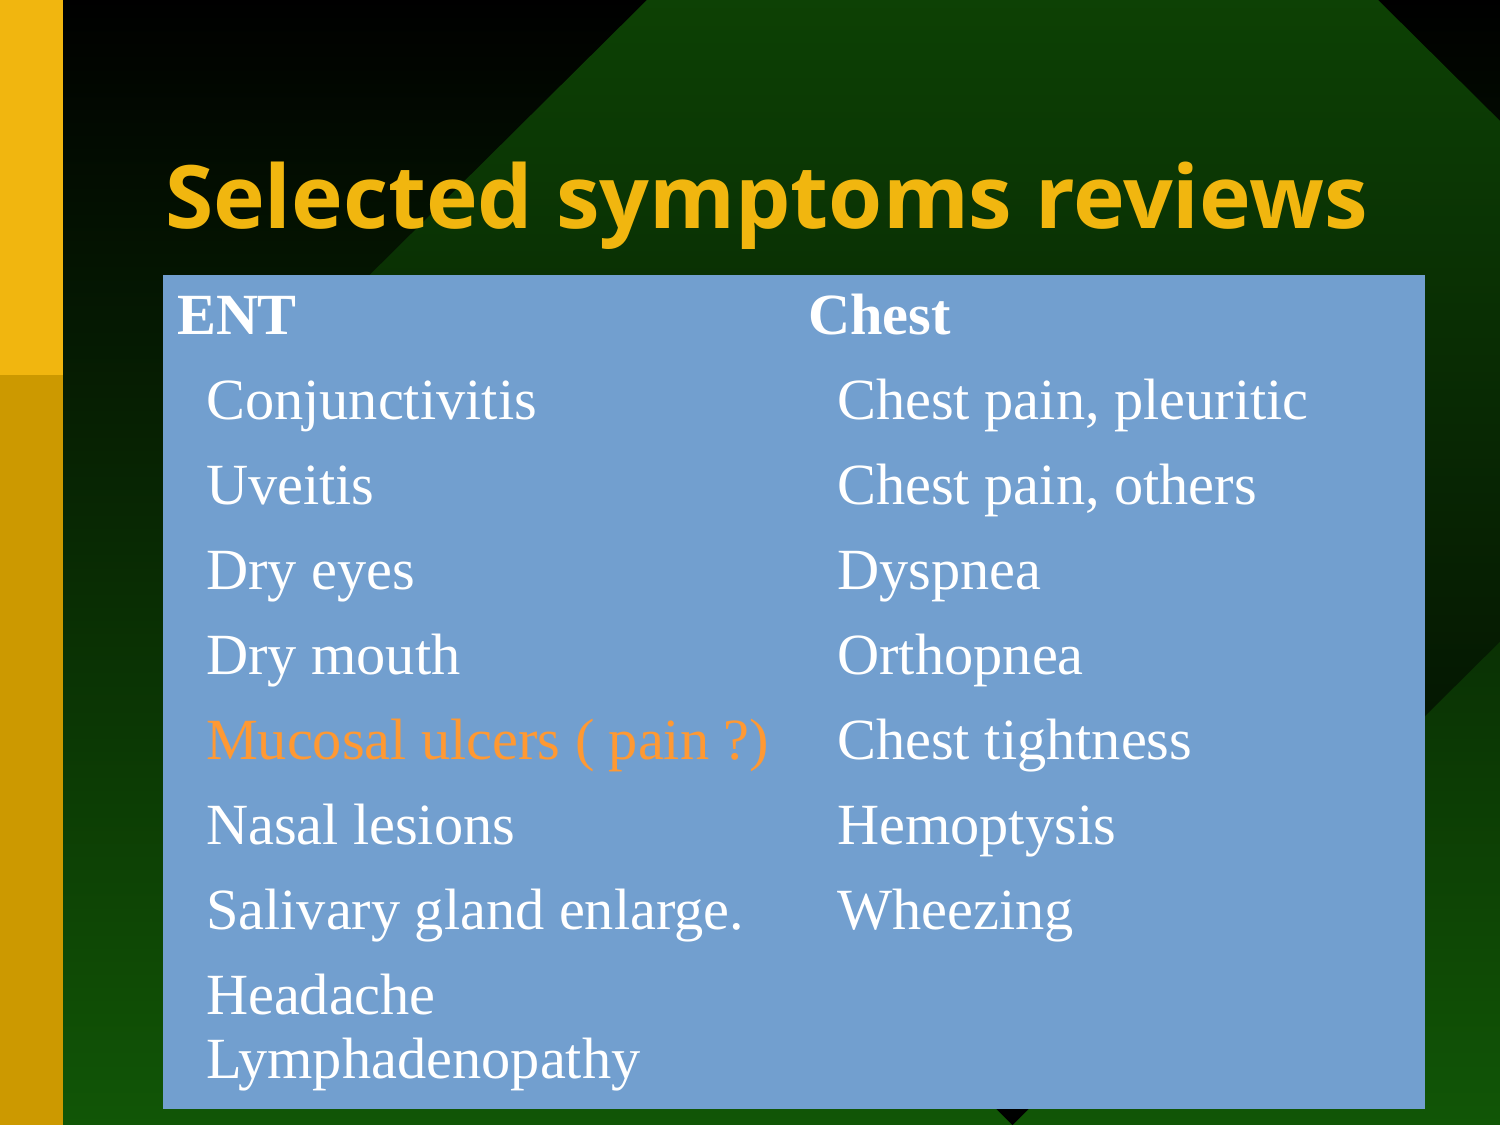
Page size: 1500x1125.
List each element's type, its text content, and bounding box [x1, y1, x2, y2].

table_cell Orthopnea [794, 615, 1425, 700]
table_cell Mucosal ulcers ( pain ?) [163, 700, 794, 785]
title Selected symptoms reviews [150, 99, 1388, 288]
table_cell Dyspnea [794, 530, 1425, 615]
table_header Chest [794, 275, 1425, 360]
table_cell Conjunctivitis [163, 360, 794, 445]
table_cell Chest pain, others [794, 445, 1425, 530]
table_cell Dry eyes [163, 530, 794, 615]
table_cell Nasal lesions [163, 785, 794, 870]
table_cell Chest tightness [794, 700, 1425, 785]
table_cell Chest pain, pleuritic [794, 360, 1425, 445]
table_cell Salivary gland enlarge. [163, 870, 794, 955]
table_header ENT [163, 275, 794, 360]
table_cell Dry mouth [163, 615, 794, 700]
table_cell Wheezing [794, 870, 1425, 955]
table_cell Hemoptysis [794, 785, 1425, 870]
table_cell Headache Lymphadenopathy [163, 955, 794, 1109]
table_cell Uveitis [163, 445, 794, 530]
table_cell [794, 955, 1425, 1109]
